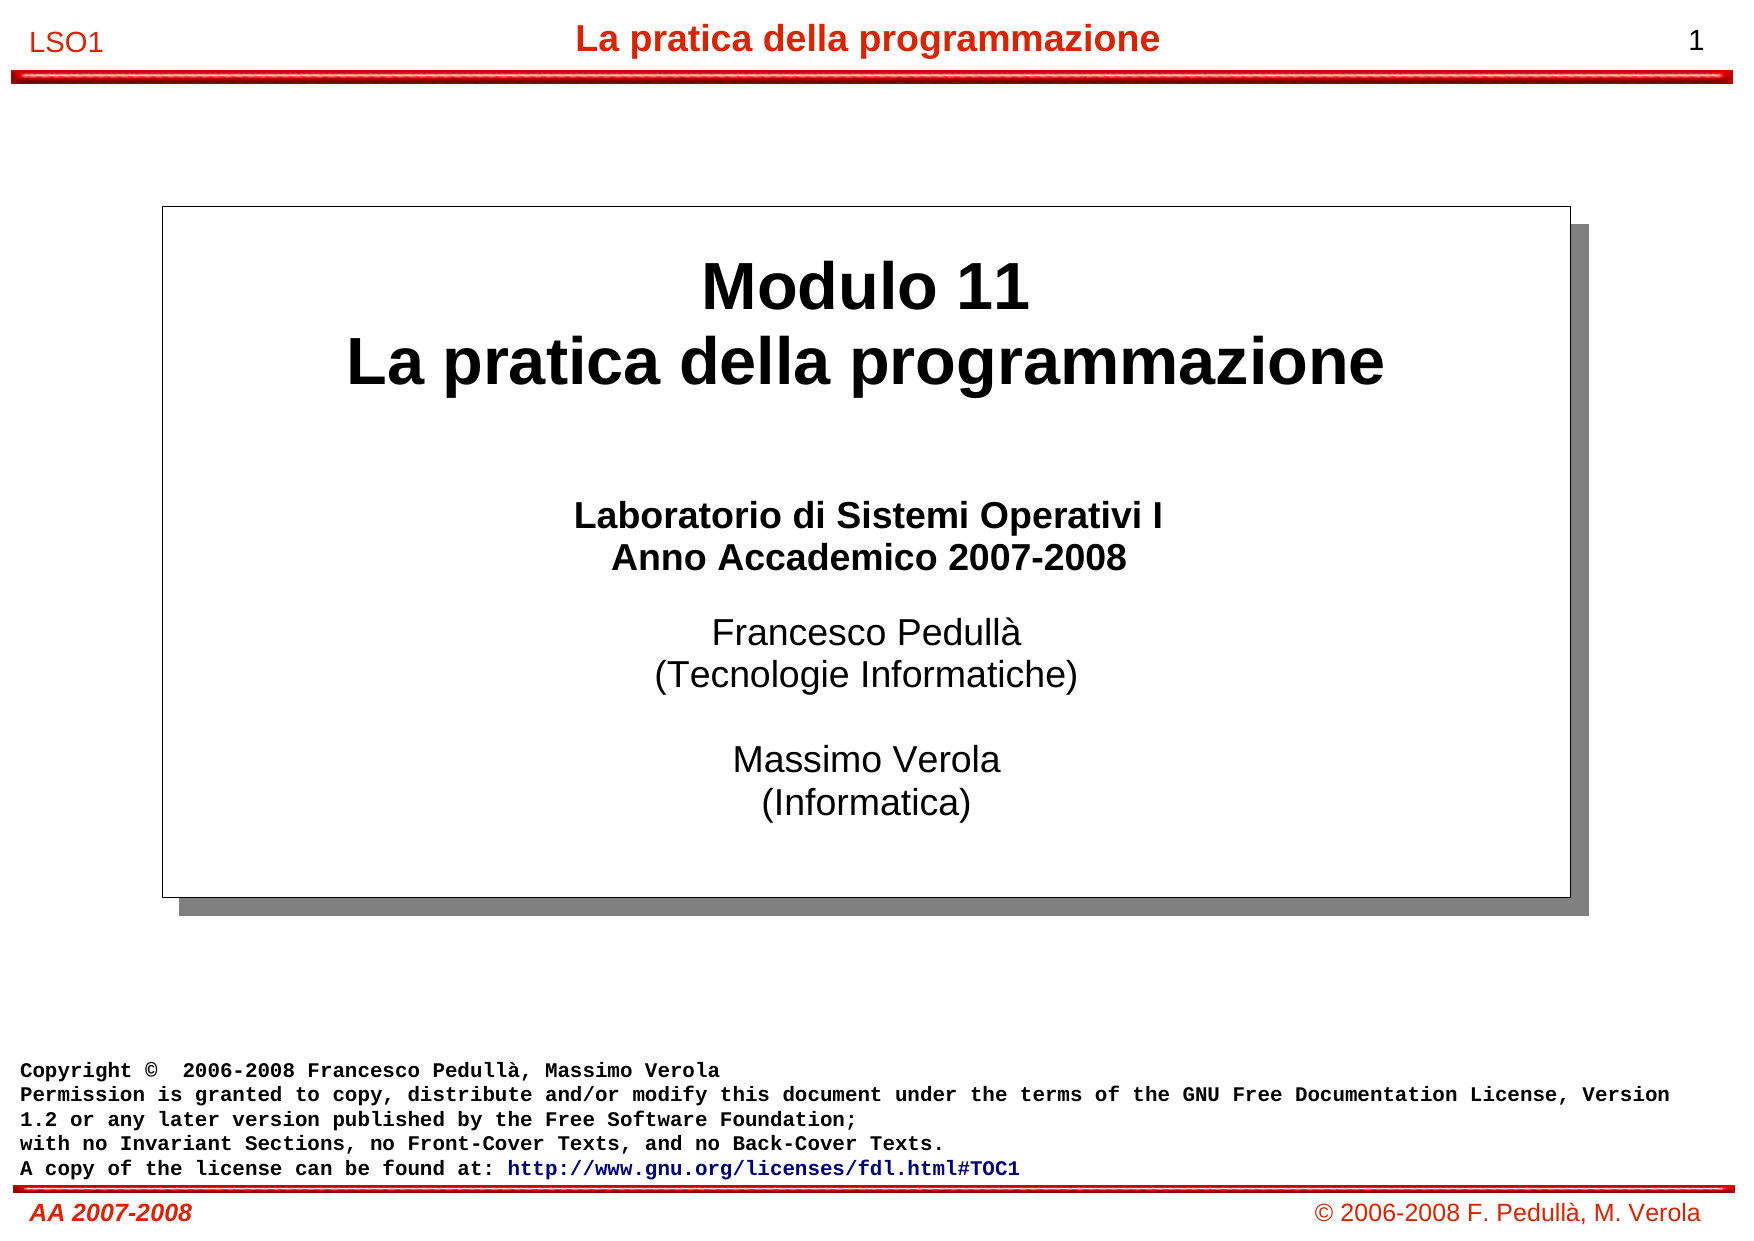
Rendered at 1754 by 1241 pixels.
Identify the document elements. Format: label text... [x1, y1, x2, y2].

text_box Copyright © 2006-2008 Francesco Pedullà, Massimo Verola Permission is granted to copy, distribute and/or modify this document under the terms of the GNU Free Documentation License, Version 1.2 or any later version published by the Free Software Foundation; with no Invariant Sections, no Front-Cover Texts, and no Back-Cover Texts. A copy of the license can be found at: http://www.gnu.org/licenses/fdl.html#TOC1 [19, 1058, 1708, 1184]
text_box Modulo 11 La pratica della programmazione Francesco Pedullà (Tecnologie Informatiche) Massimo Verola (Informatica) [162, 206, 1571, 898]
picture [13, 1185, 1735, 1193]
picture [11, 70, 1733, 84]
text_box Laboratorio di Sistemi Operativi I Anno Accademico 2007-2008 [483, 494, 1255, 592]
